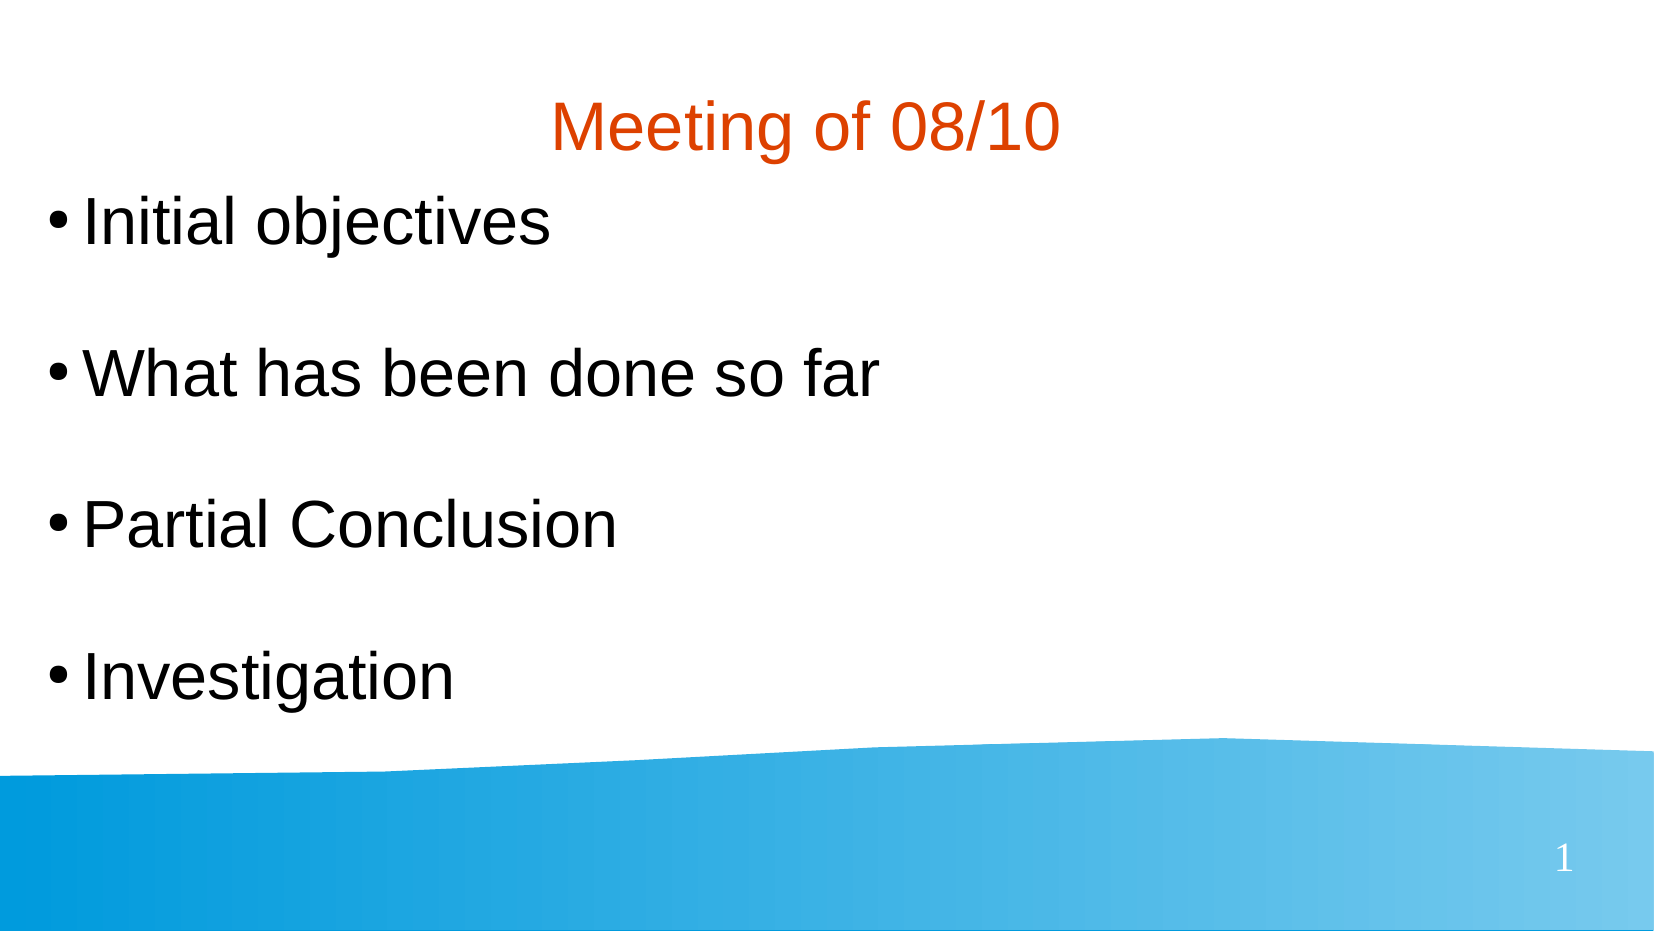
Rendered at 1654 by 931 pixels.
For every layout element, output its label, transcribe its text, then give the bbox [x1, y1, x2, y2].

title Meeting of 08/10 [68, 37, 1545, 215]
subtitle Initial objectives What has been done so far Partial Conclusion Investigation [46, 178, 1535, 719]
